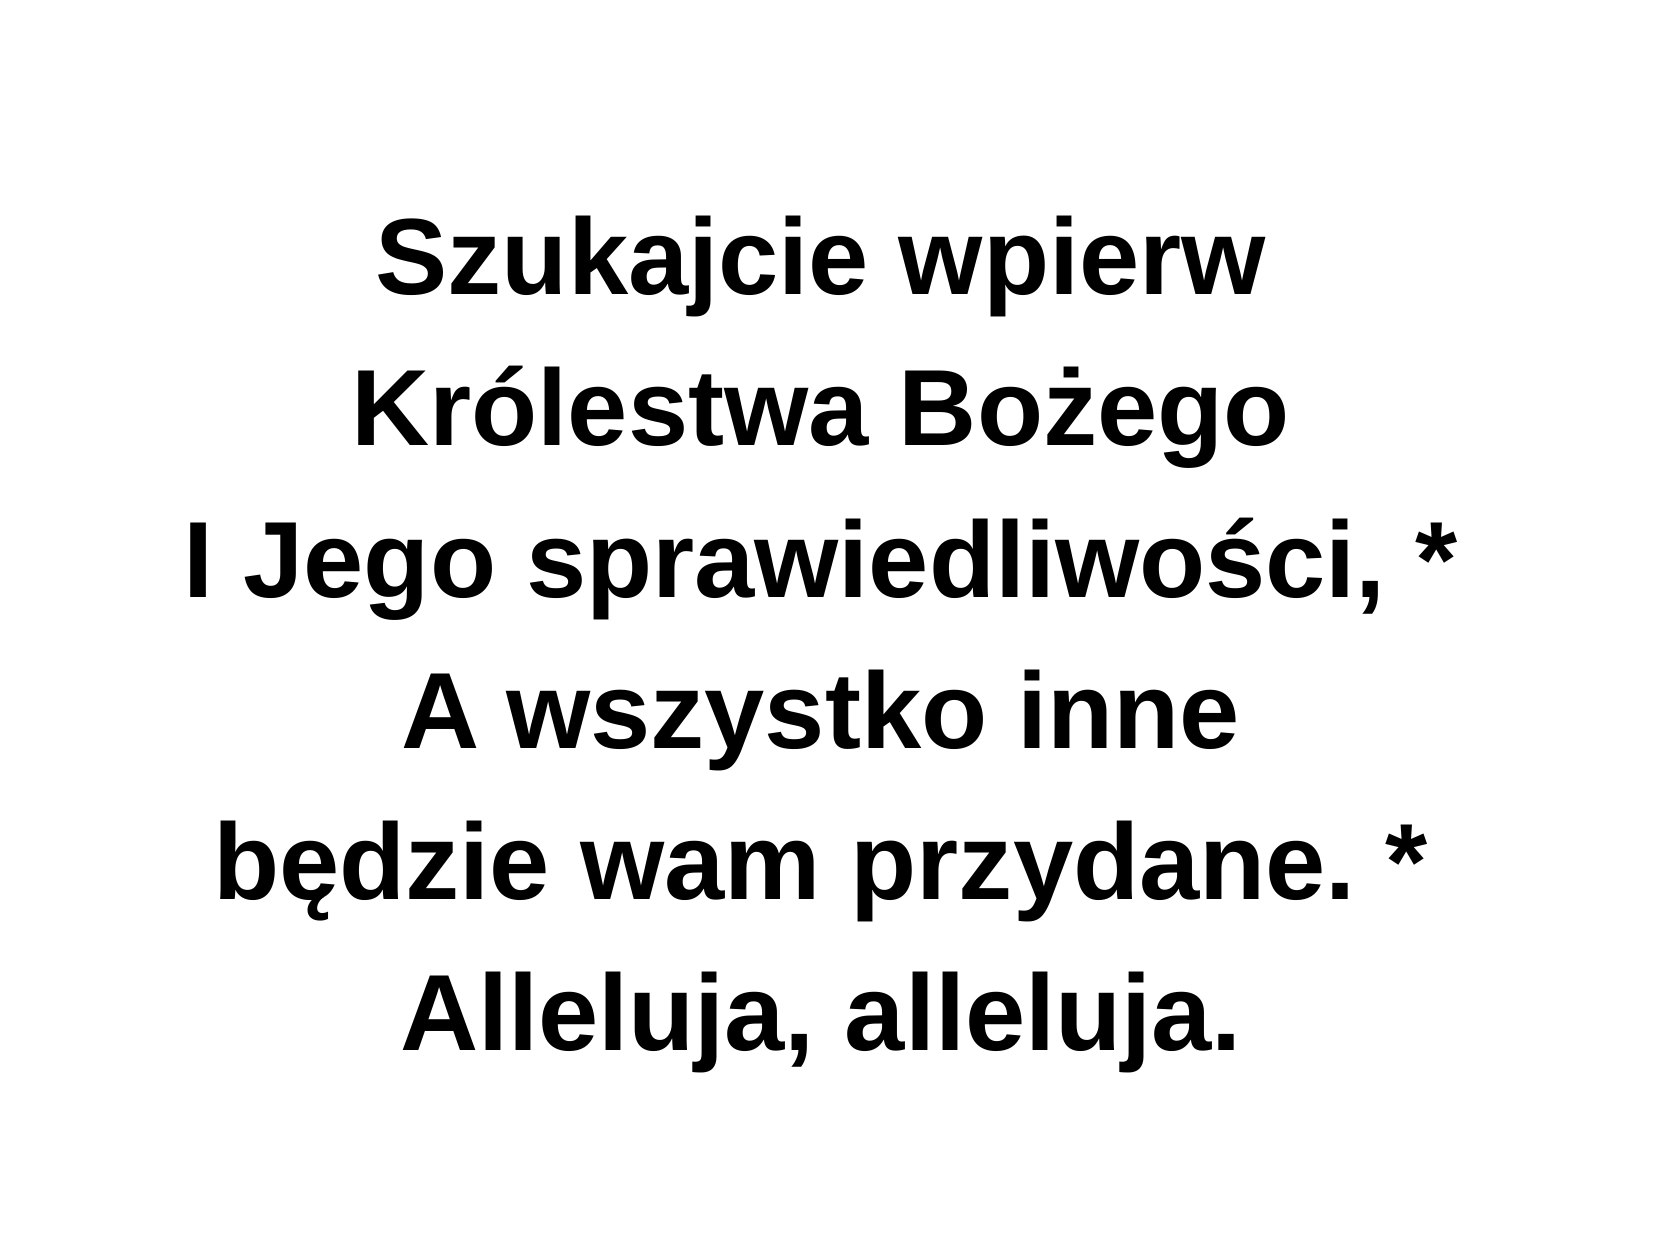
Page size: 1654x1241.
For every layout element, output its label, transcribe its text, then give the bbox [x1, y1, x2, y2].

subtitle Szukajcie wpierw Królestwa Bożego I Jego sprawiedliwości, * A wszystko inne będzie wam przydane. * Alleluja, alleluja. [0, 0, 1642, 1241]
